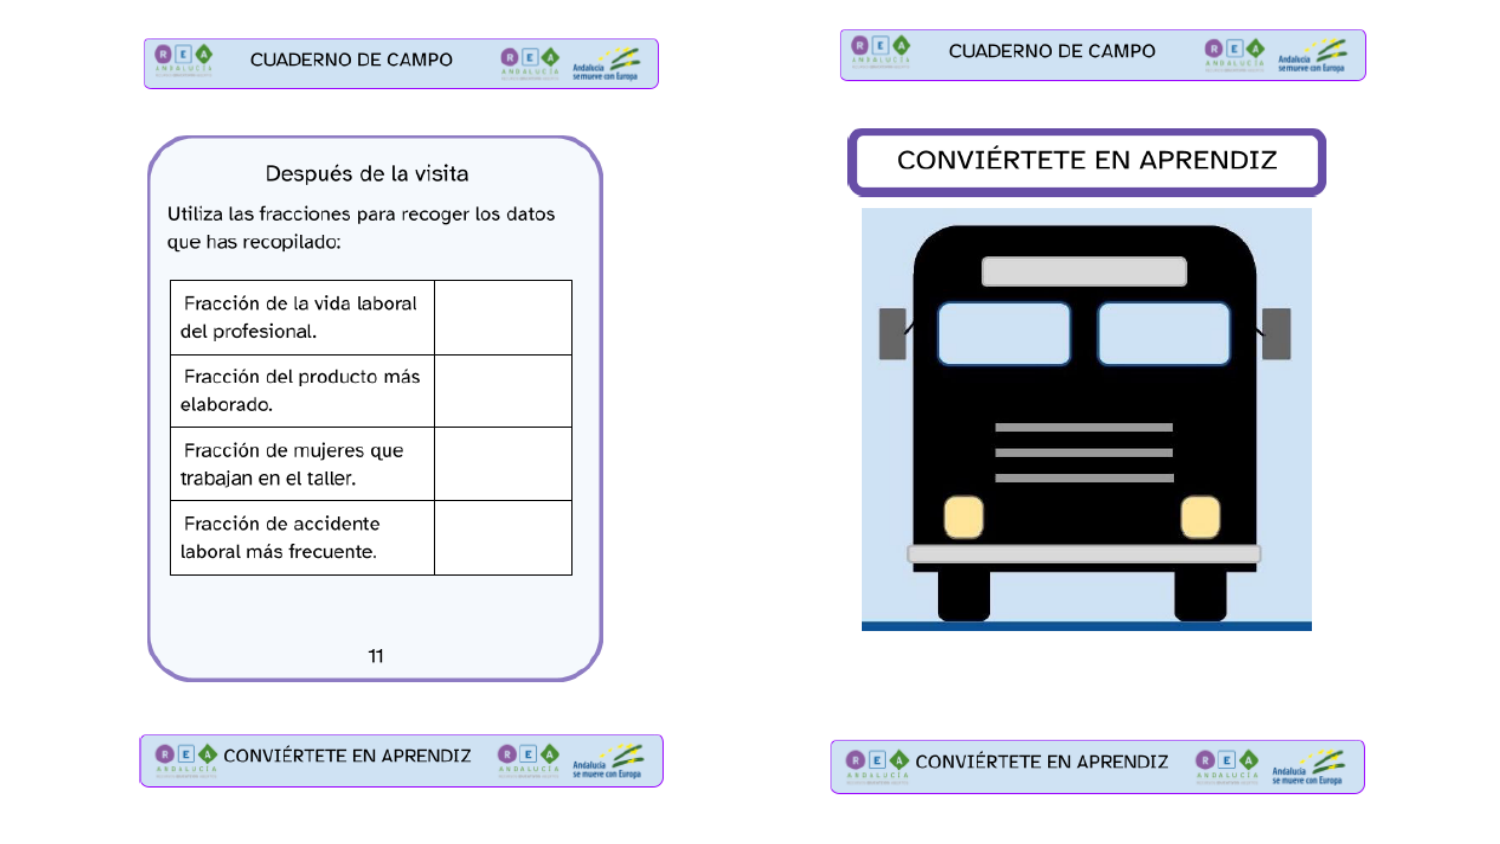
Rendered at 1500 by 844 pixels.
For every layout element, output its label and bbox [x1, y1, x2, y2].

picture [119, 23, 678, 803]
picture [822, 16, 1381, 810]
